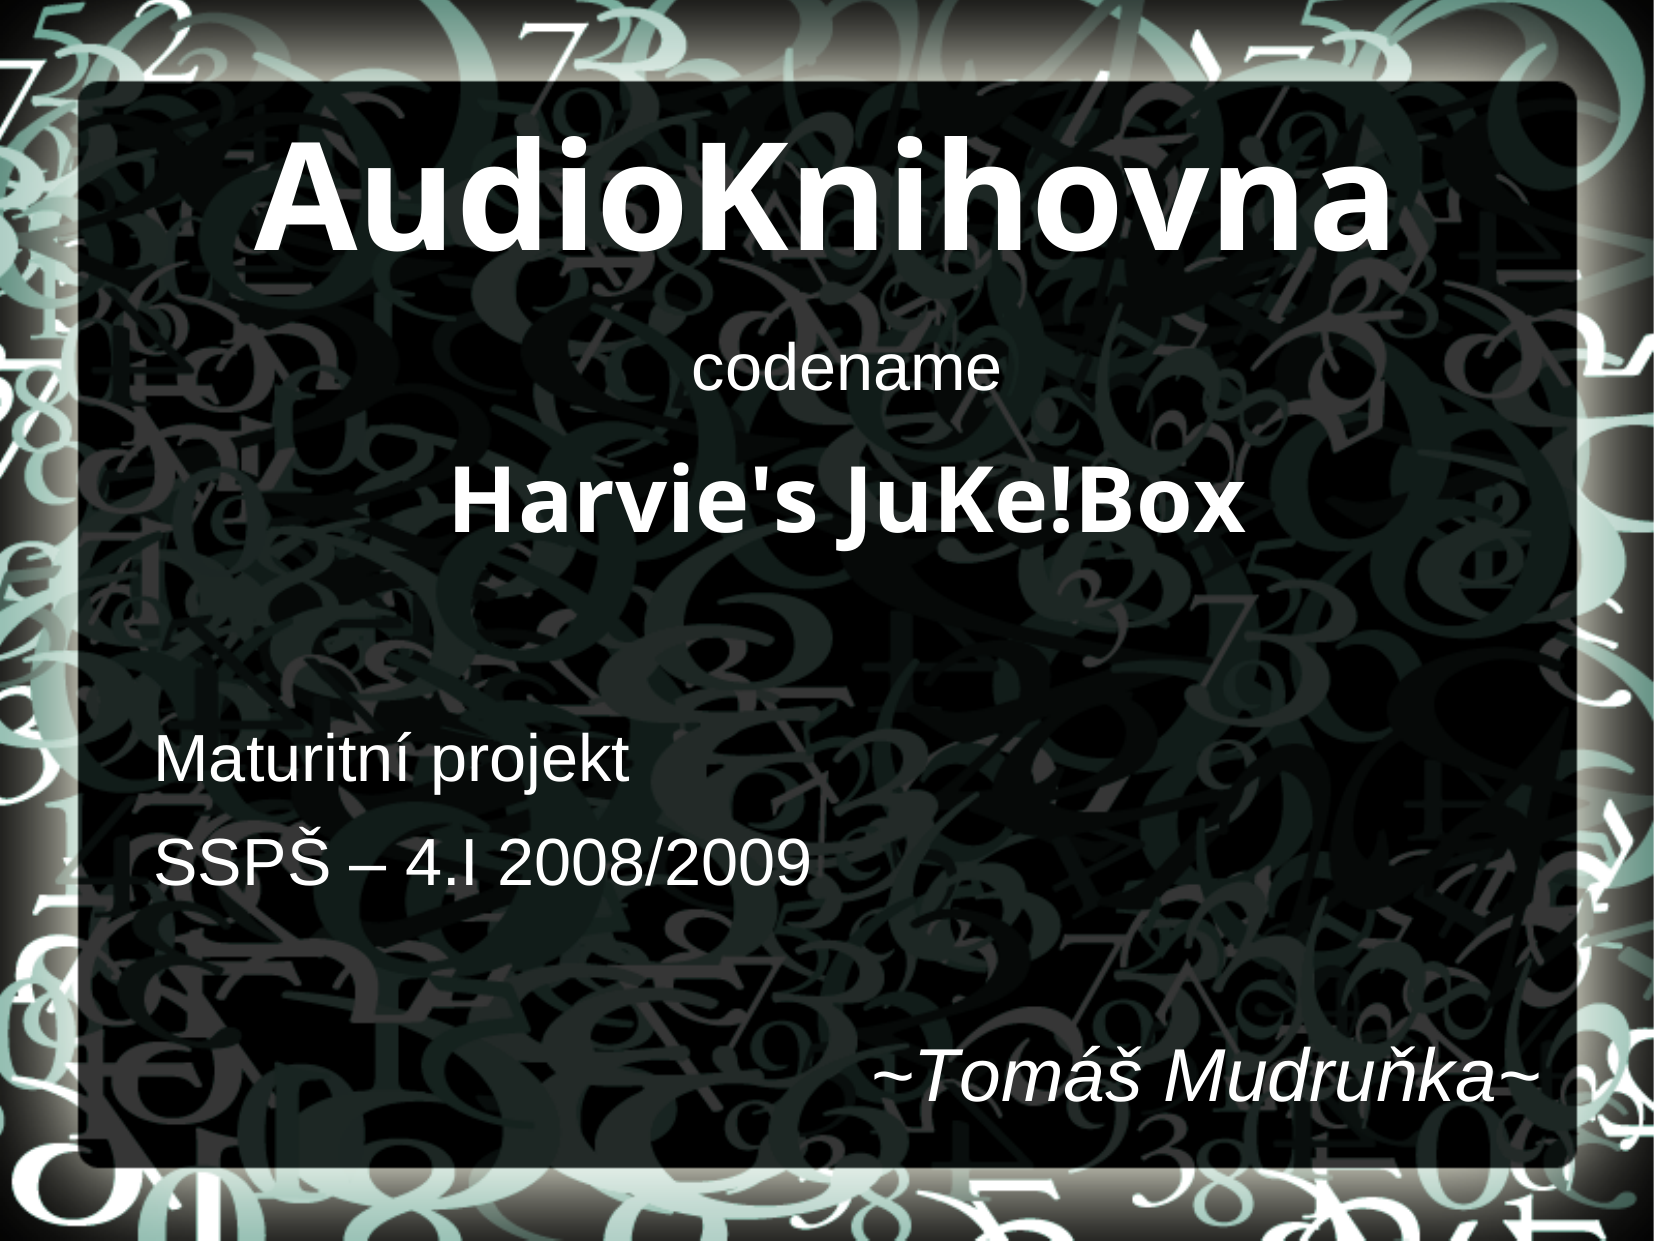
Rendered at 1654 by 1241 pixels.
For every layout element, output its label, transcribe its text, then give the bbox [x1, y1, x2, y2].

title AudioKnihovna [82, 86, 1571, 298]
list codename Harvie's JuKe!Box Maturitní projekt SSPŠ – 4.I 2008/2009 ~Tomáš Mudruňka~ [118, 329, 1542, 1123]
picture [0, 0, 1654, 1241]
